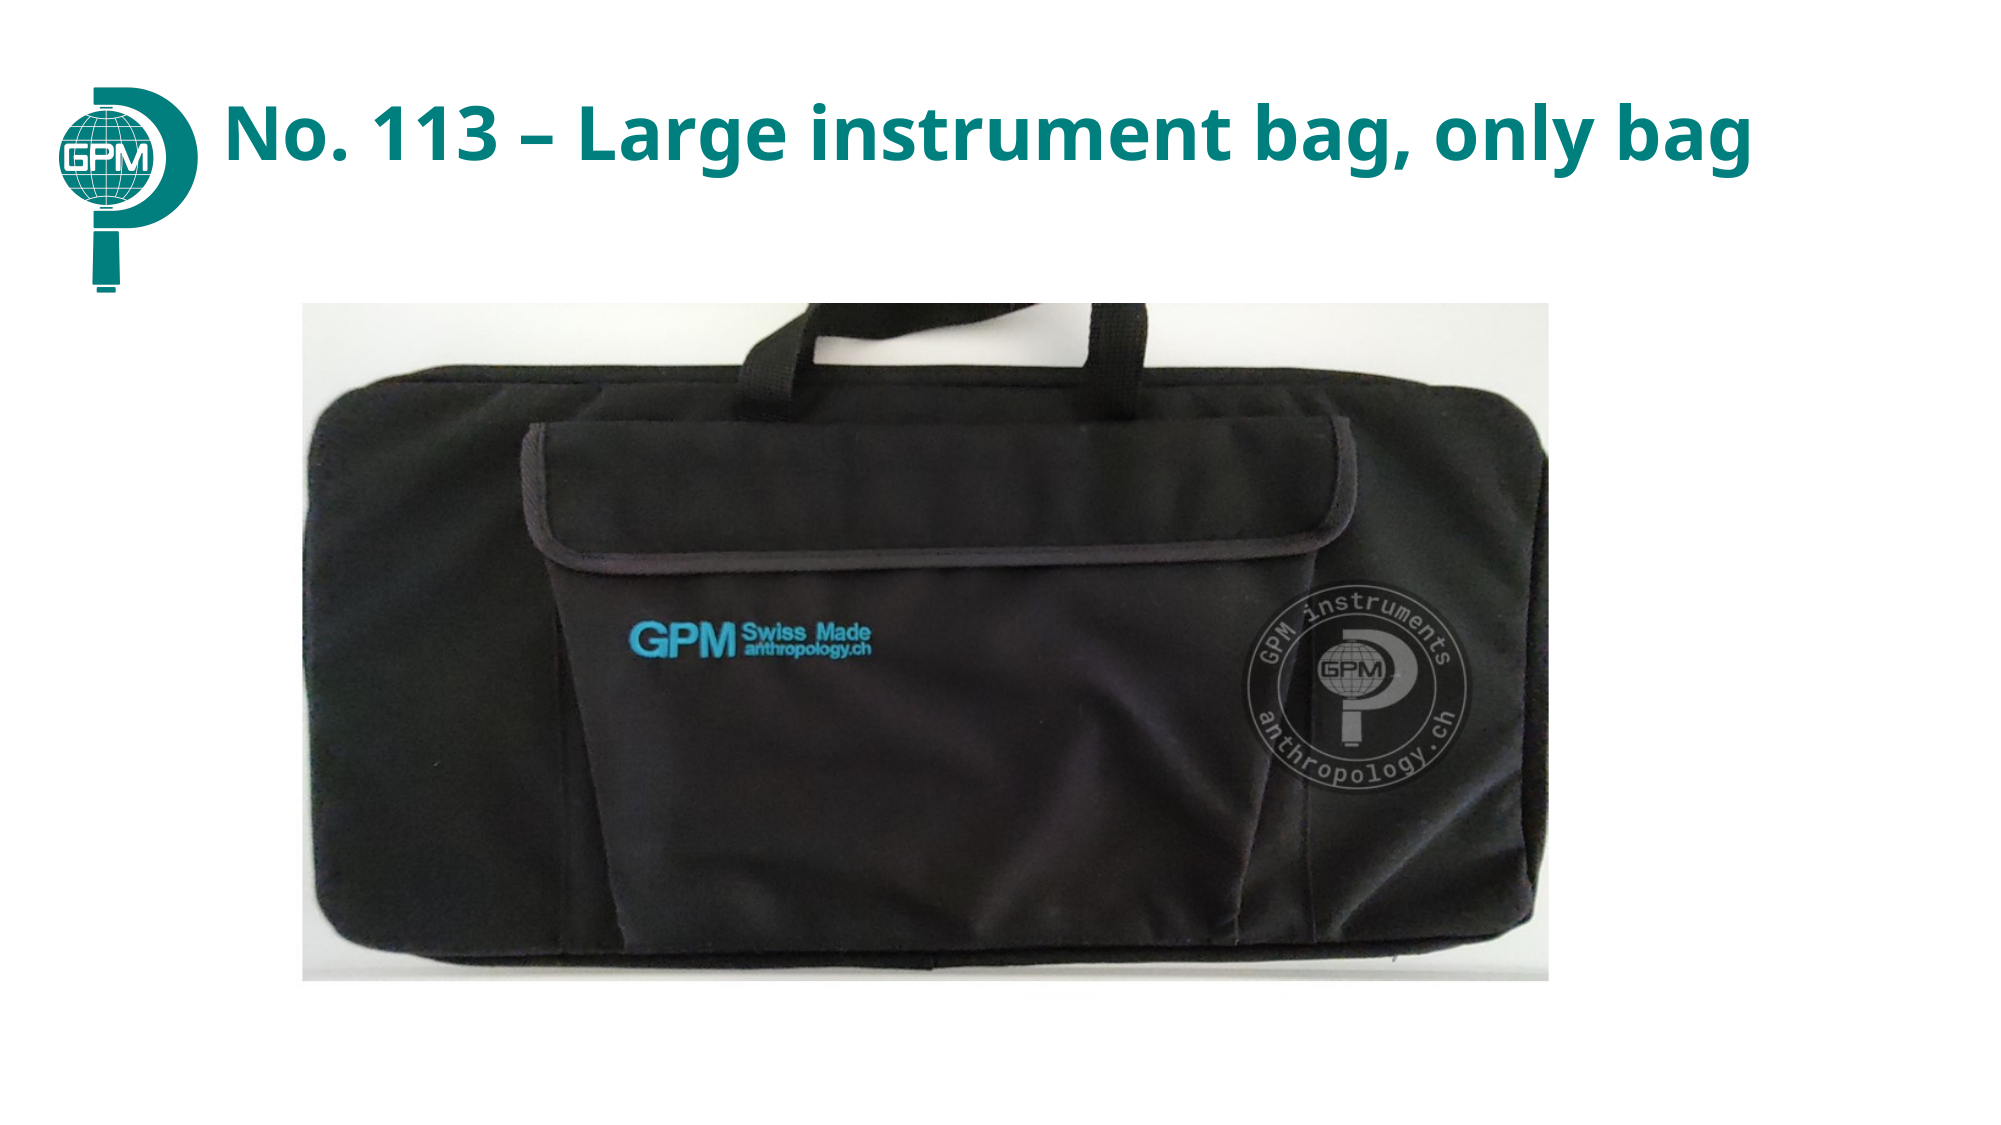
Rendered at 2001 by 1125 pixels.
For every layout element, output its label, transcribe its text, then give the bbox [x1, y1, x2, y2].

picture [256, 303, 1823, 1125]
picture [0, 77, 226, 304]
title No. 113 – Large instrument bag, only bag [207, 65, 1943, 286]
